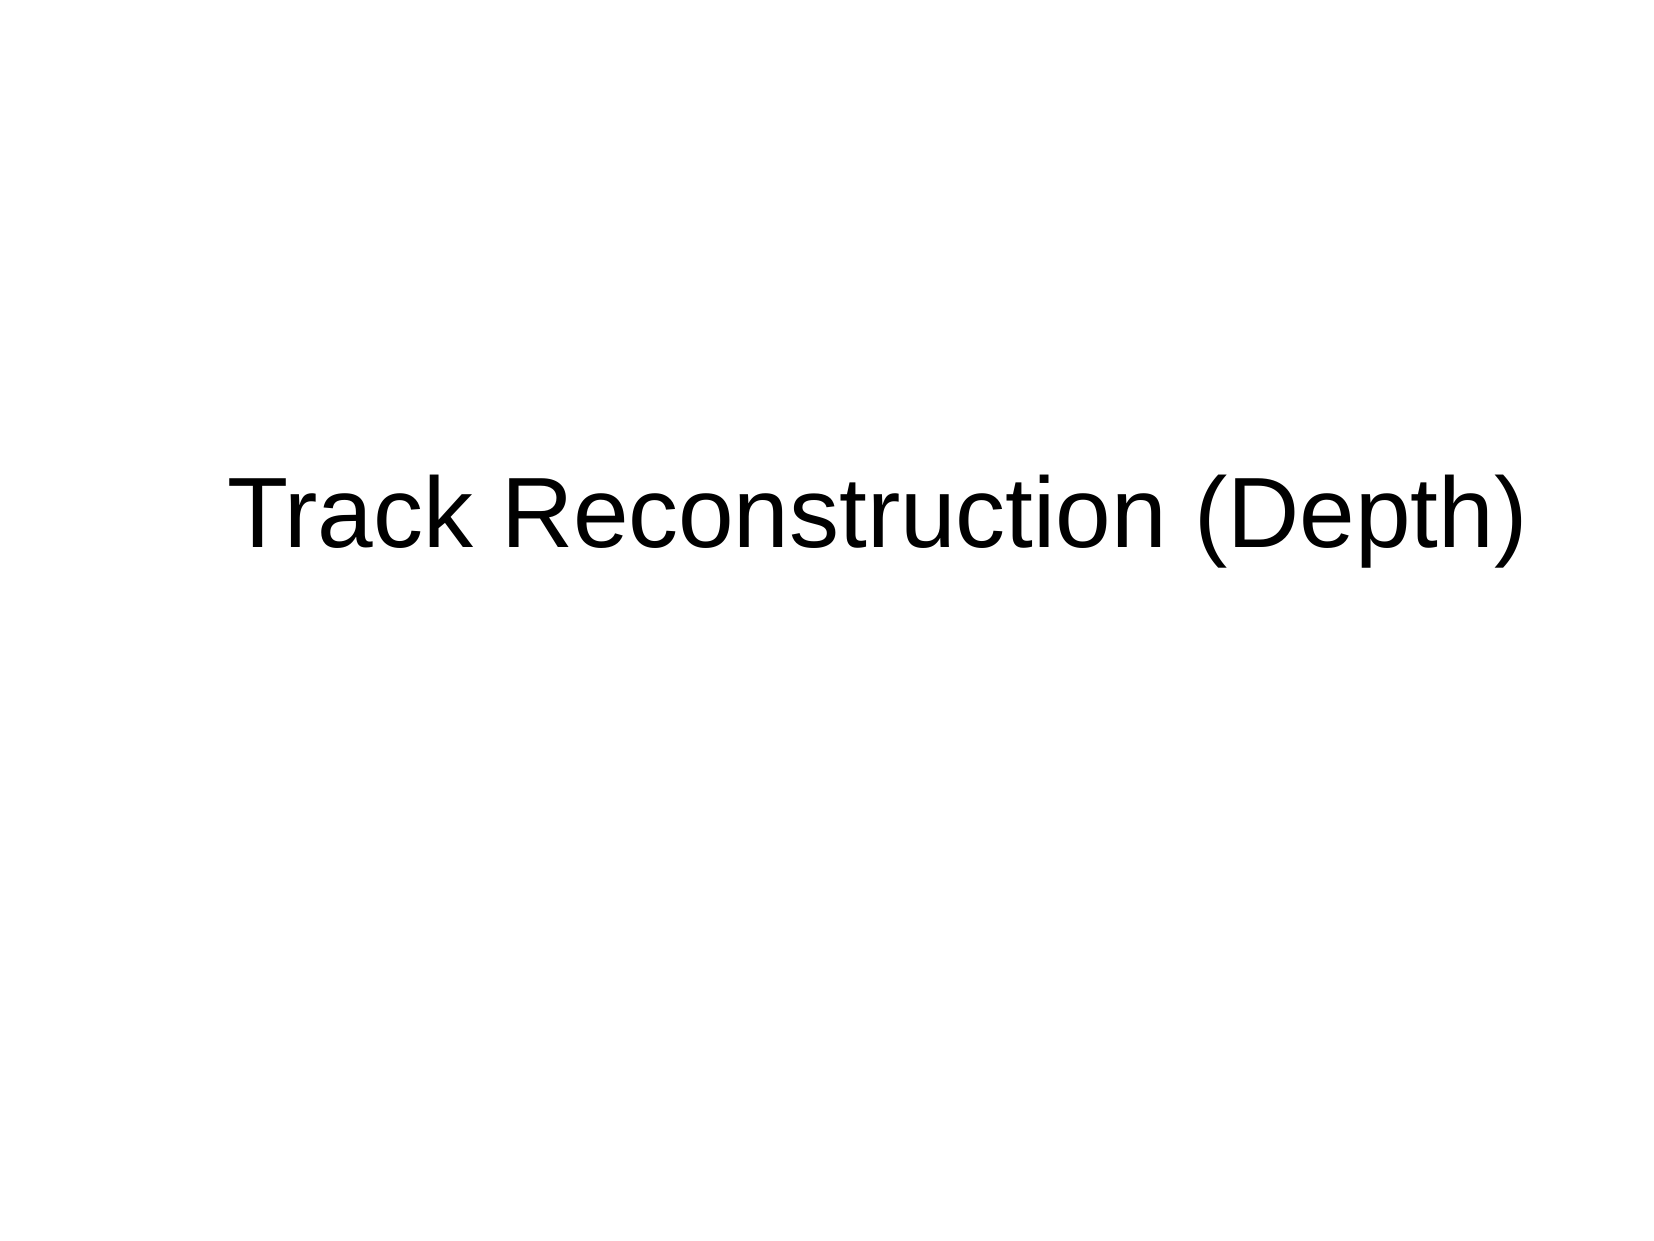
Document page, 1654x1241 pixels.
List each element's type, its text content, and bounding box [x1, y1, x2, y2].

text_box Track Reconstruction (Depth) [212, 450, 1538, 614]
